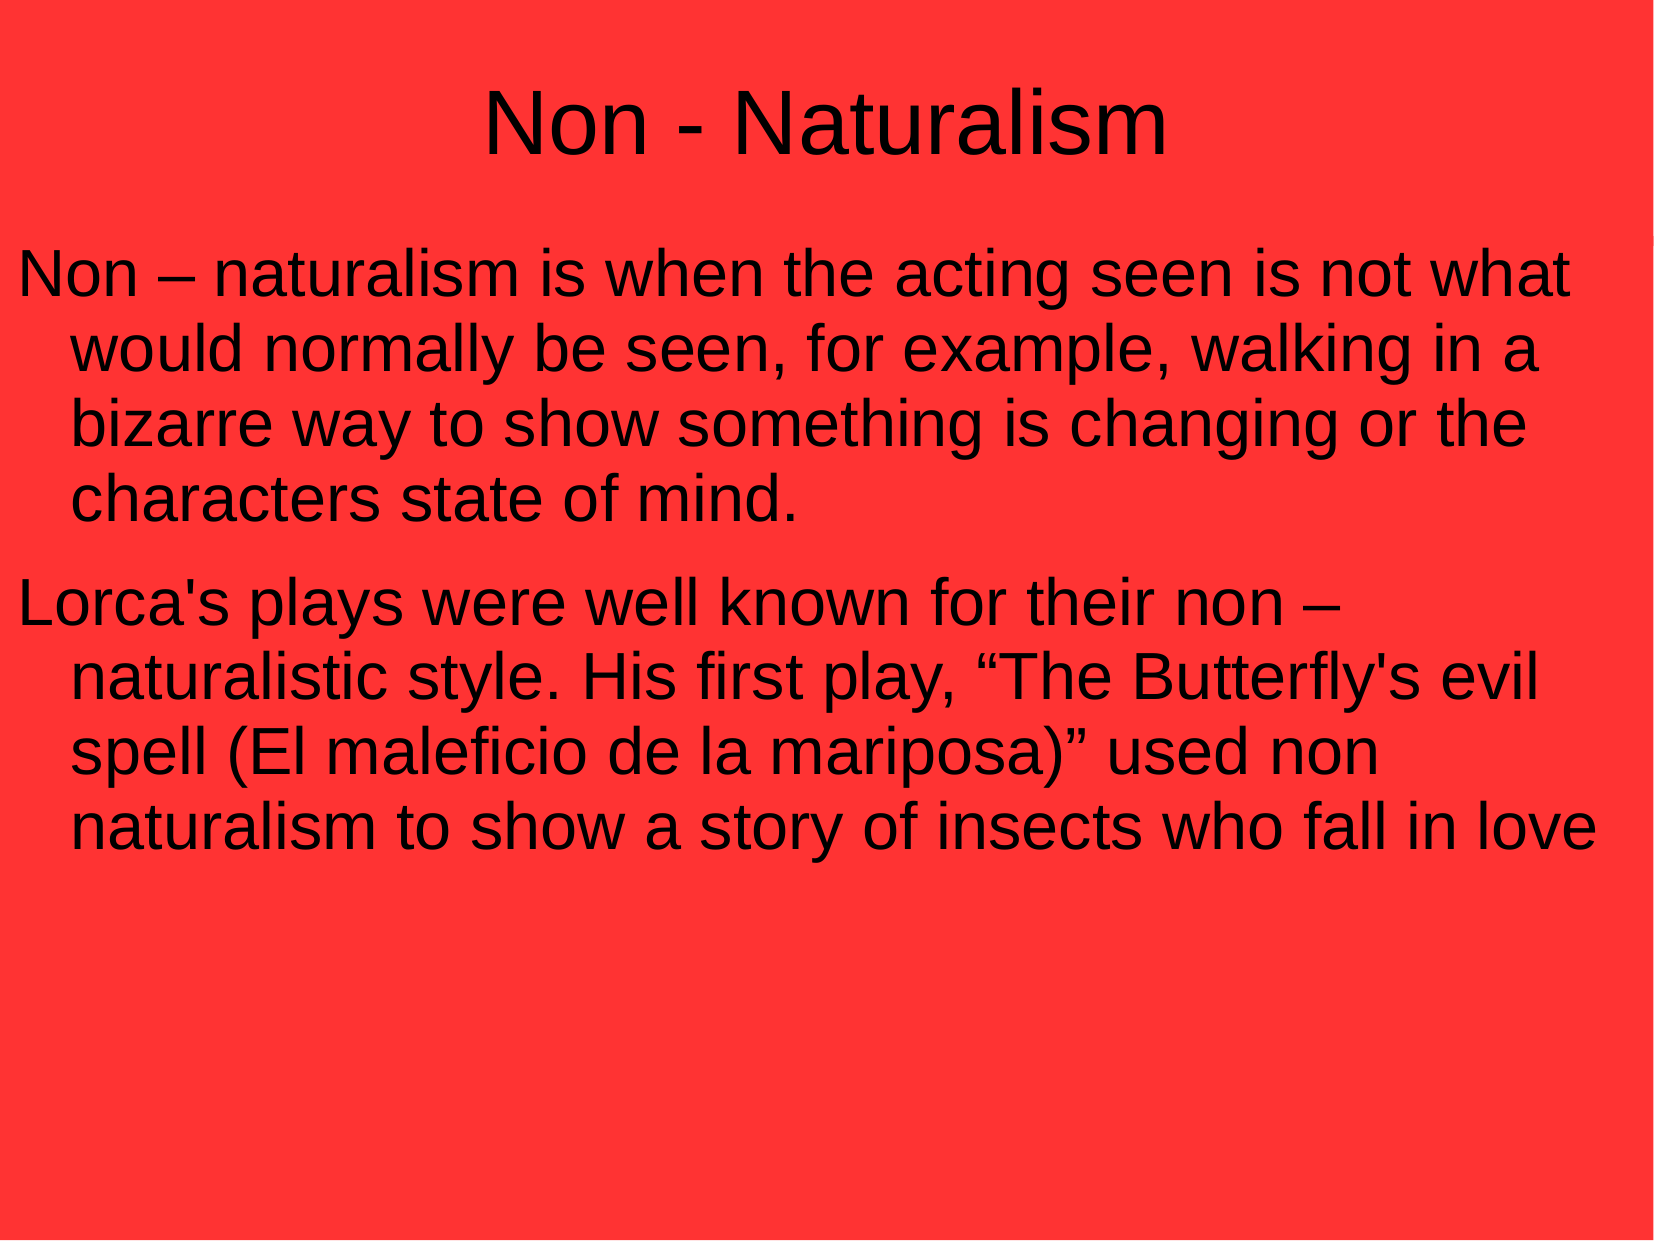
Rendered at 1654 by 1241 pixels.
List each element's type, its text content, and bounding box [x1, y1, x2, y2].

list Non – naturalism is when the acting seen is not what would normally be seen, for example, walking in a bizarre way to show something is changing or the characters state of mind. Lorca's plays were well known for their non – naturalistic style. His first play, “The Butterfly's evil spell (El maleficio de la mariposa)” used non naturalism to show a story of insects who fall in love [0, 236, 1654, 1241]
title Non - Naturalism [0, 0, 1654, 236]
